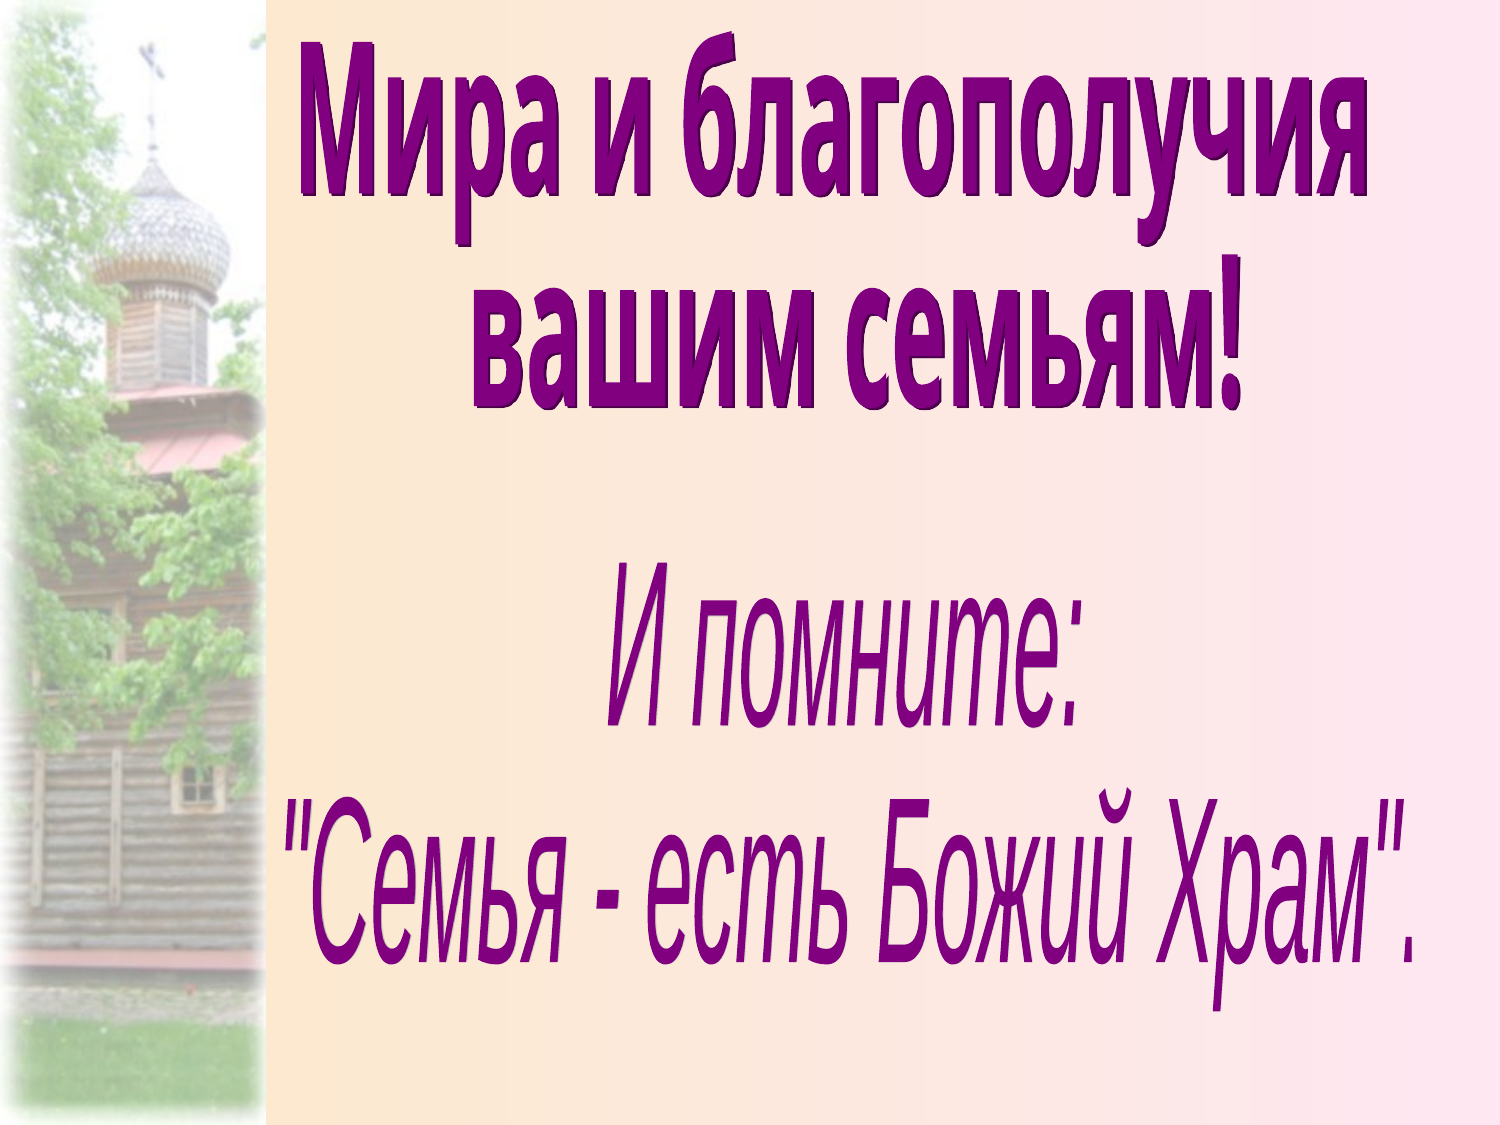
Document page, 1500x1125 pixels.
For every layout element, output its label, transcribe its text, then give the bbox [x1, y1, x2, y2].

text_box И помните: "Семья - есть Божий Храм". [373, 834, 416, 965]
text_box И помните: "Семья - есть Божий Храм". [692, 600, 737, 726]
text_box Мира и благополучия вашим семьям! [1144, 290, 1210, 407]
text_box И помните: "Семья - есть Божий Храм". [1098, 787, 1132, 824]
text_box Мира и благополучия вашим семьям! [901, 75, 952, 196]
text_box Мира и благополучия вашим семьям! [529, 287, 575, 409]
text_box И помните: "Семья - есть Божий Храм". [1312, 836, 1369, 963]
text_box Мира и благополучия вашим семьям! [894, 287, 942, 409]
text_box И помните: "Семья - есть Божий Храм". [647, 834, 690, 965]
text_box И помните: "Семья - есть Божий Храм". [1041, 836, 1084, 965]
text_box И помните: "Семья - есть Божий Храм". [896, 600, 940, 728]
text_box И помните: "Семья - есть Божий Храм". [1264, 834, 1308, 965]
text_box И помните: "Семья - есть Божий Храм". [846, 600, 892, 726]
text_box Мира и благополучия вашим семьям! [1193, 77, 1242, 194]
text_box И помните: "Семья - есть Божий Храм". [808, 836, 847, 965]
text_box И помните: "Семья - есть Божий Храм". [787, 600, 844, 726]
text_box Мира и благополучия вашим семьям! [387, 77, 441, 194]
text_box И помните: "Семья - есть Божий Храм". [478, 836, 517, 965]
text_box Мира и благополучия вашим семьям! [962, 77, 1010, 194]
text_box И помните: "Семья - есть Божий Храм". [1089, 836, 1132, 965]
text_box И помните: "Семья - есть Божий Храм". [1155, 799, 1218, 963]
text_box И помните: "Семья - есть Божий Храм". [694, 834, 734, 965]
text_box Мира и благополучия вашим семьям! [1082, 290, 1131, 407]
text_box Мира и благополучия вашим семьям! [1074, 77, 1128, 196]
text_box И помните: "Семья - есть Божий Храм". [942, 597, 1009, 726]
text_box Мира и благополучия вашим семьям! [953, 290, 1018, 407]
text_box И помните: "Семья - есть Божий Храм". [1212, 834, 1261, 1012]
text_box Мира и благополучия вашим семьям! [1256, 77, 1309, 194]
picture [0, 0, 266, 1125]
text_box И помните: "Семья - есть Божий Храм". [312, 796, 371, 965]
text_box Мира и благополучия вашим семьям! [301, 41, 373, 194]
text_box Мира и благополучия вашим семьям! [455, 75, 503, 245]
text_box Мира и благополучия вашим семьям! [1316, 77, 1365, 194]
text_box Мира и благополучия вашим семьям! [746, 290, 812, 407]
text_box Мира и благополучия вашим семьям! [846, 287, 888, 409]
text_box Мира и благополучия вашим семьям! [801, 75, 848, 196]
text_box Мира и благополучия вашим семьям! [589, 290, 666, 407]
text_box И помните: "Семья - есть Божий Храм". [878, 799, 930, 963]
text_box И помните: "Семья - есть Божий Храм". [607, 562, 667, 726]
text_box Мира и благополучия вашим семьям! [473, 289, 521, 407]
text_box Мира и благополучия вашим семьям! [1020, 75, 1071, 196]
text_box Мира и благополучия вашим семьям! [679, 290, 733, 407]
text_box И помните: "Семья - есть Божий Храм". [736, 834, 803, 963]
text_box Мира и благополучия вашим семьям! [861, 77, 897, 194]
text_box И помните: "Семья - есть Божий Храм". [418, 836, 475, 963]
text_box Мира и благополучия вашим семьям! [1221, 254, 1238, 356]
text_box И помните: "Семья - есть Божий Храм". [934, 834, 978, 965]
text_box И помните: "Семья - есть Божий Храм". [519, 836, 567, 963]
text_box Мира и благополучия вашим семьям! [595, 77, 648, 194]
text_box И помните: "Семья - есть Божий Храм". [975, 836, 1041, 963]
text_box Мира и благополучия вашим семьям! [510, 75, 557, 196]
text_box Мира и благополучия вашим семьям! [683, 31, 734, 196]
text_box И помните: "Семья - есть Божий Храм". [741, 598, 784, 728]
text_box Мира и благополучия вашим семьям! [1134, 77, 1188, 245]
text_box Мира и благополучия вашим семьям! [737, 77, 791, 196]
text_box И помните: "Семья - есть Божий Храм". [1015, 597, 1058, 728]
text_box Мира и благополучия вашим семьям! [1032, 290, 1079, 407]
